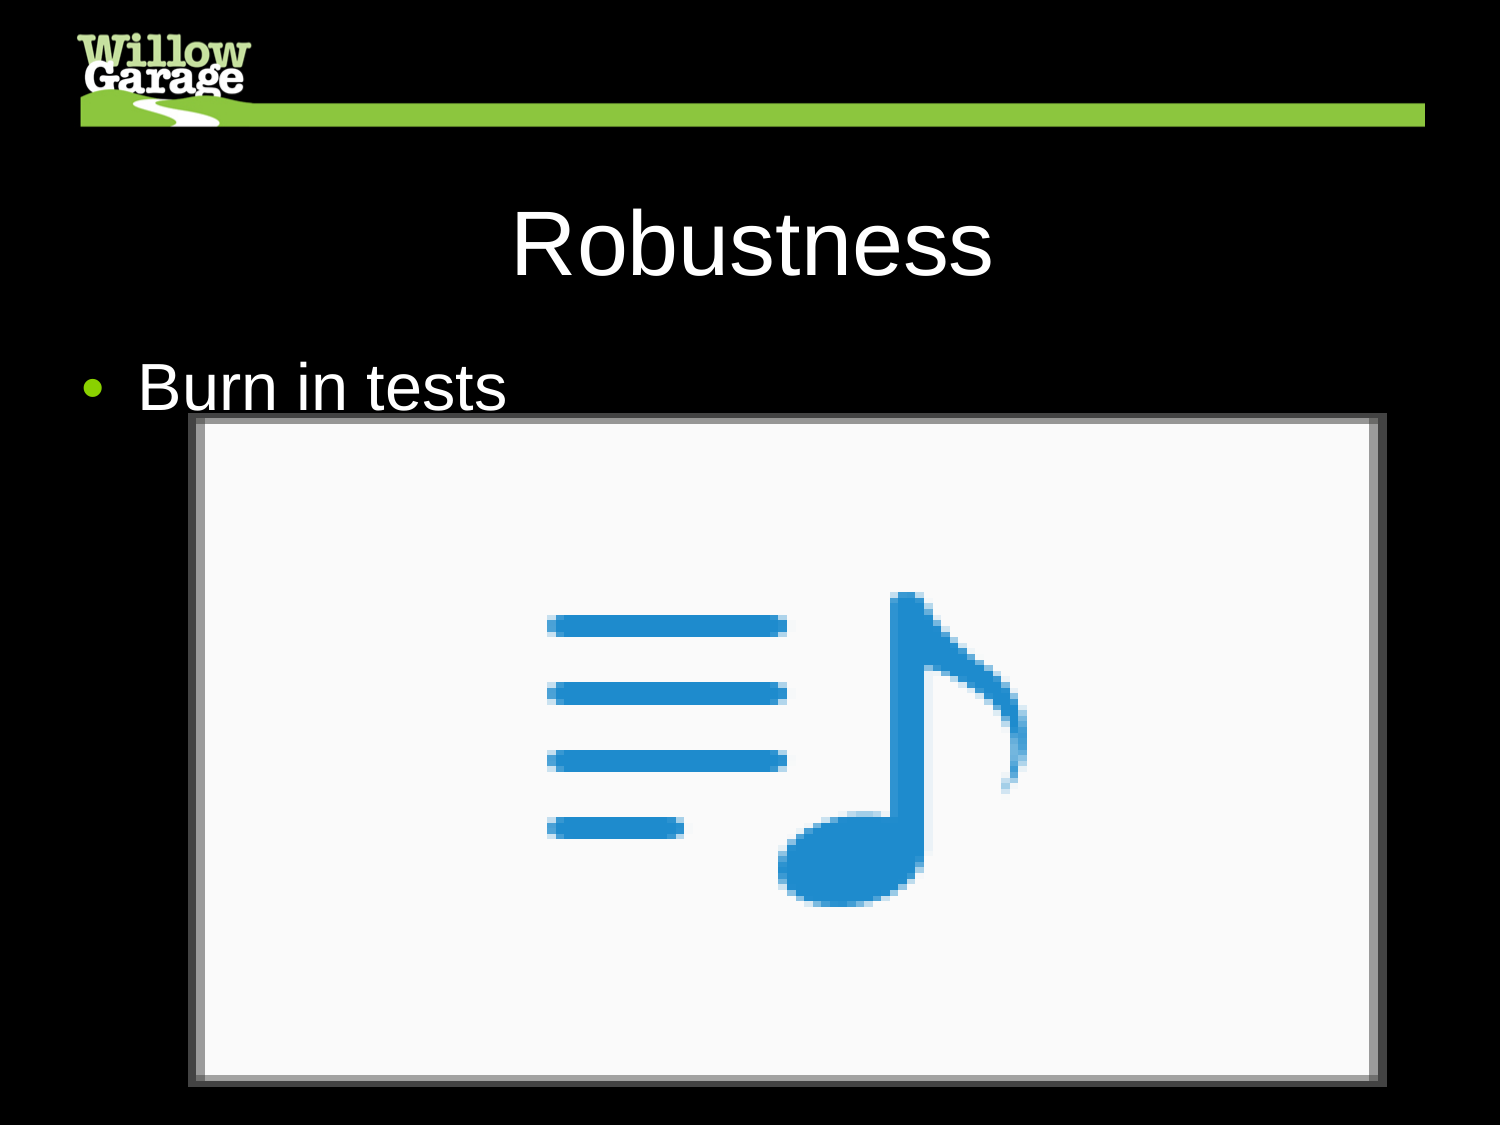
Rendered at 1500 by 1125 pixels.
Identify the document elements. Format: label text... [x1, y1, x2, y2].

picture [50, 0, 1425, 153]
text_box [187, 412, 1388, 1088]
list Burn in tests [75, 349, 1426, 1078]
title Robustness [75, 144, 1426, 343]
